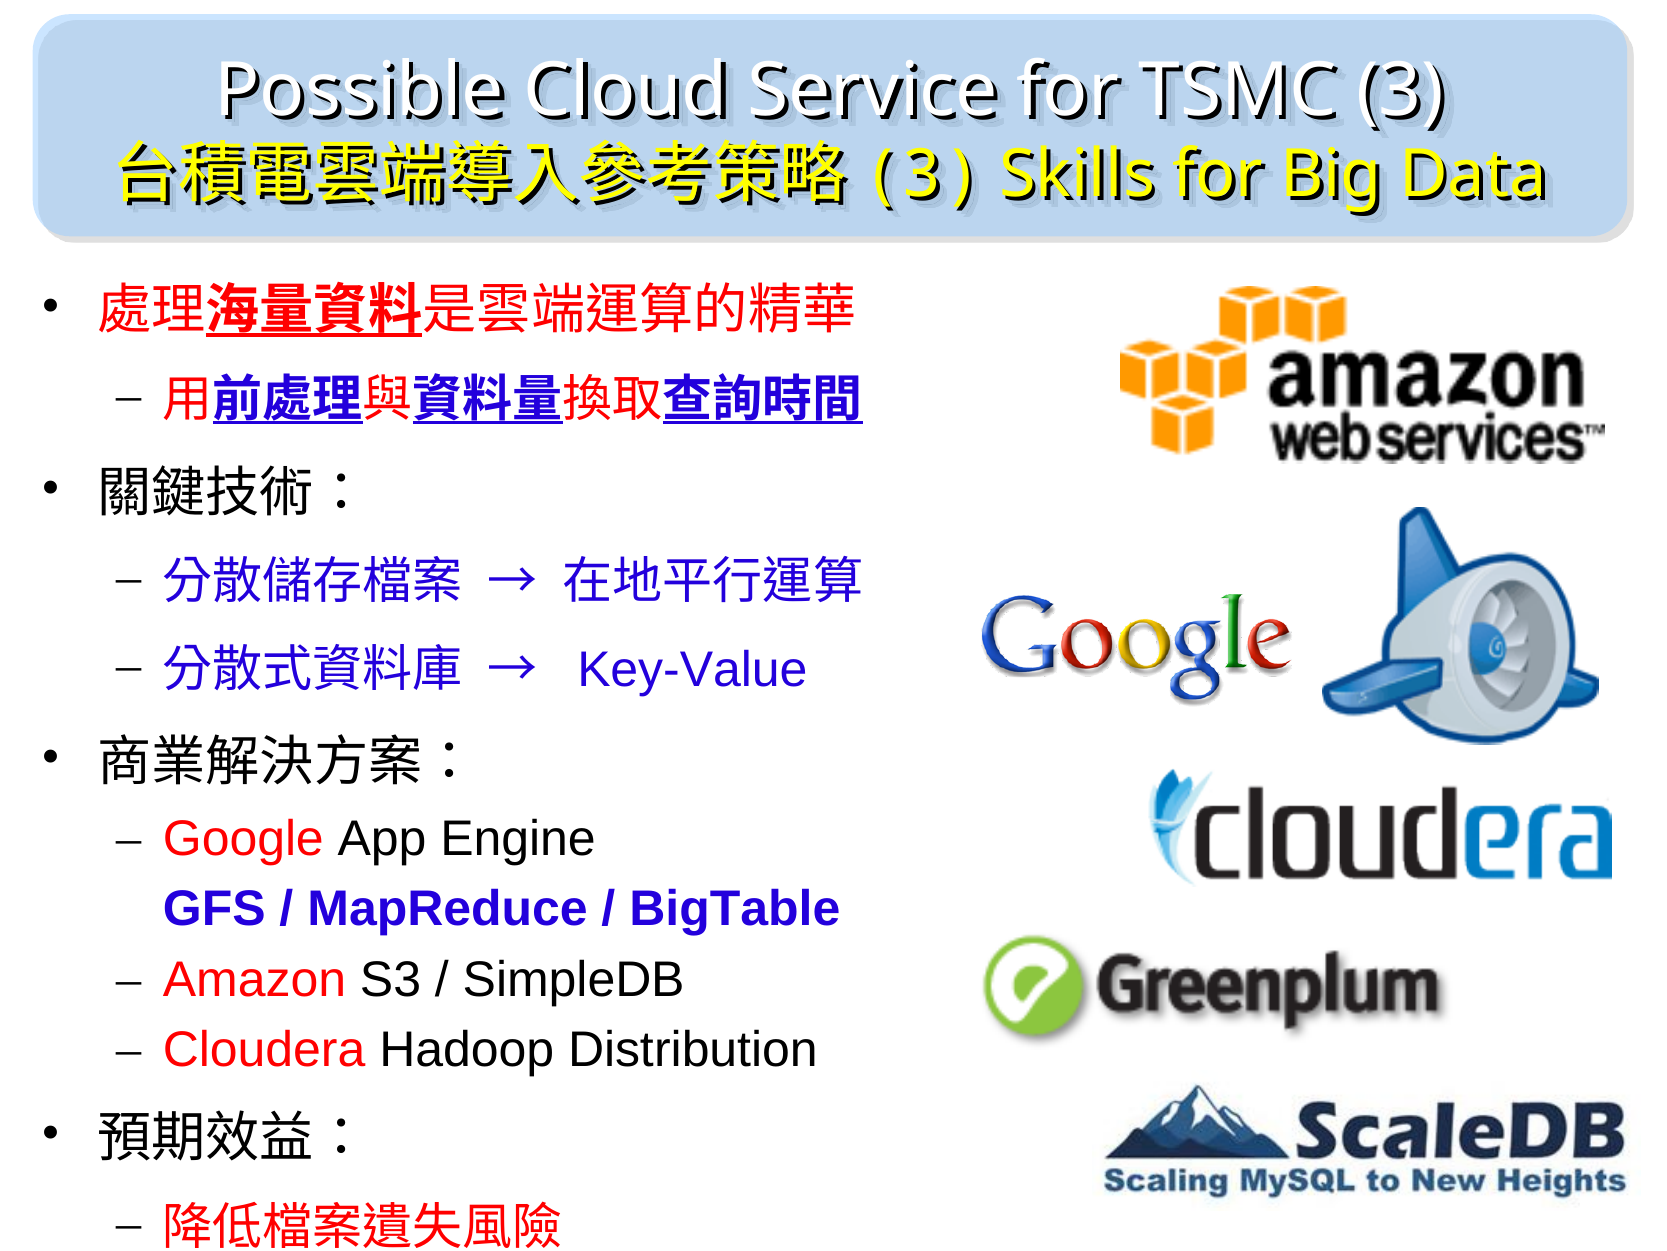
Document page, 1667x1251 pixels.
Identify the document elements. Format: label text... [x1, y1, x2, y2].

picture [1120, 286, 1605, 464]
picture [1148, 768, 1612, 887]
list 處理海量資料是雲端運算的精華 用前處理與資料量換取查詢時間 關鍵技術： 分散儲存檔案 → 在地平行運算 分散式資料庫 → Key-Value 商業解決方案： Google App Engine GFS / MapReduce / BigTable Amazon S3 / SimpleDB Cloudera Hadoop Distribution 預期效益： 降低檔案遺失風險 降低資料傳輸成本 [40, 265, 910, 1231]
picture [973, 590, 1300, 709]
picture [1092, 1070, 1641, 1211]
text_box Possible Cloud Service for TSMC (3) 台積電雲端導入參考策略(3) Skills for Big Data [32, 14, 1628, 237]
picture [979, 931, 1463, 1050]
picture [1322, 507, 1599, 745]
